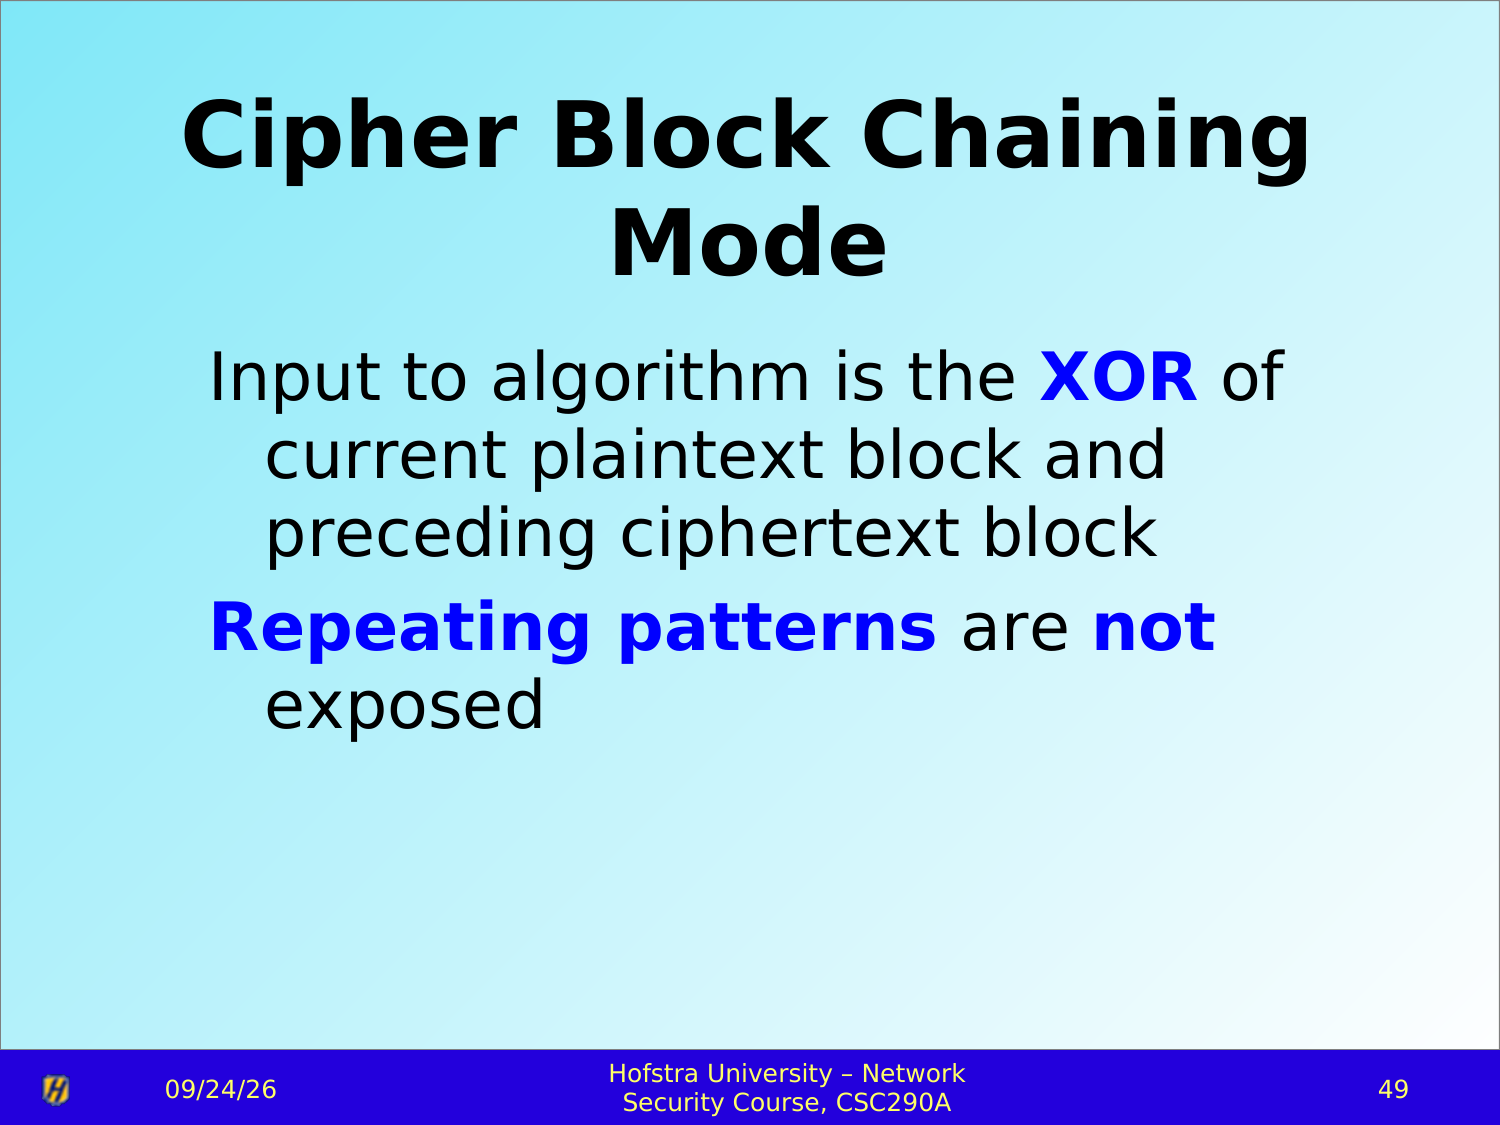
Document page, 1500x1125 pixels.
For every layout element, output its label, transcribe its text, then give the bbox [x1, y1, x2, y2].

title Cipher Block Chaining Mode [109, 75, 1388, 305]
picture [37, 1072, 76, 1110]
list Input to algorithm is the XOR of current plaintext block and preceding ciphertext block Repeating patterns are not exposed [193, 331, 1469, 1007]
